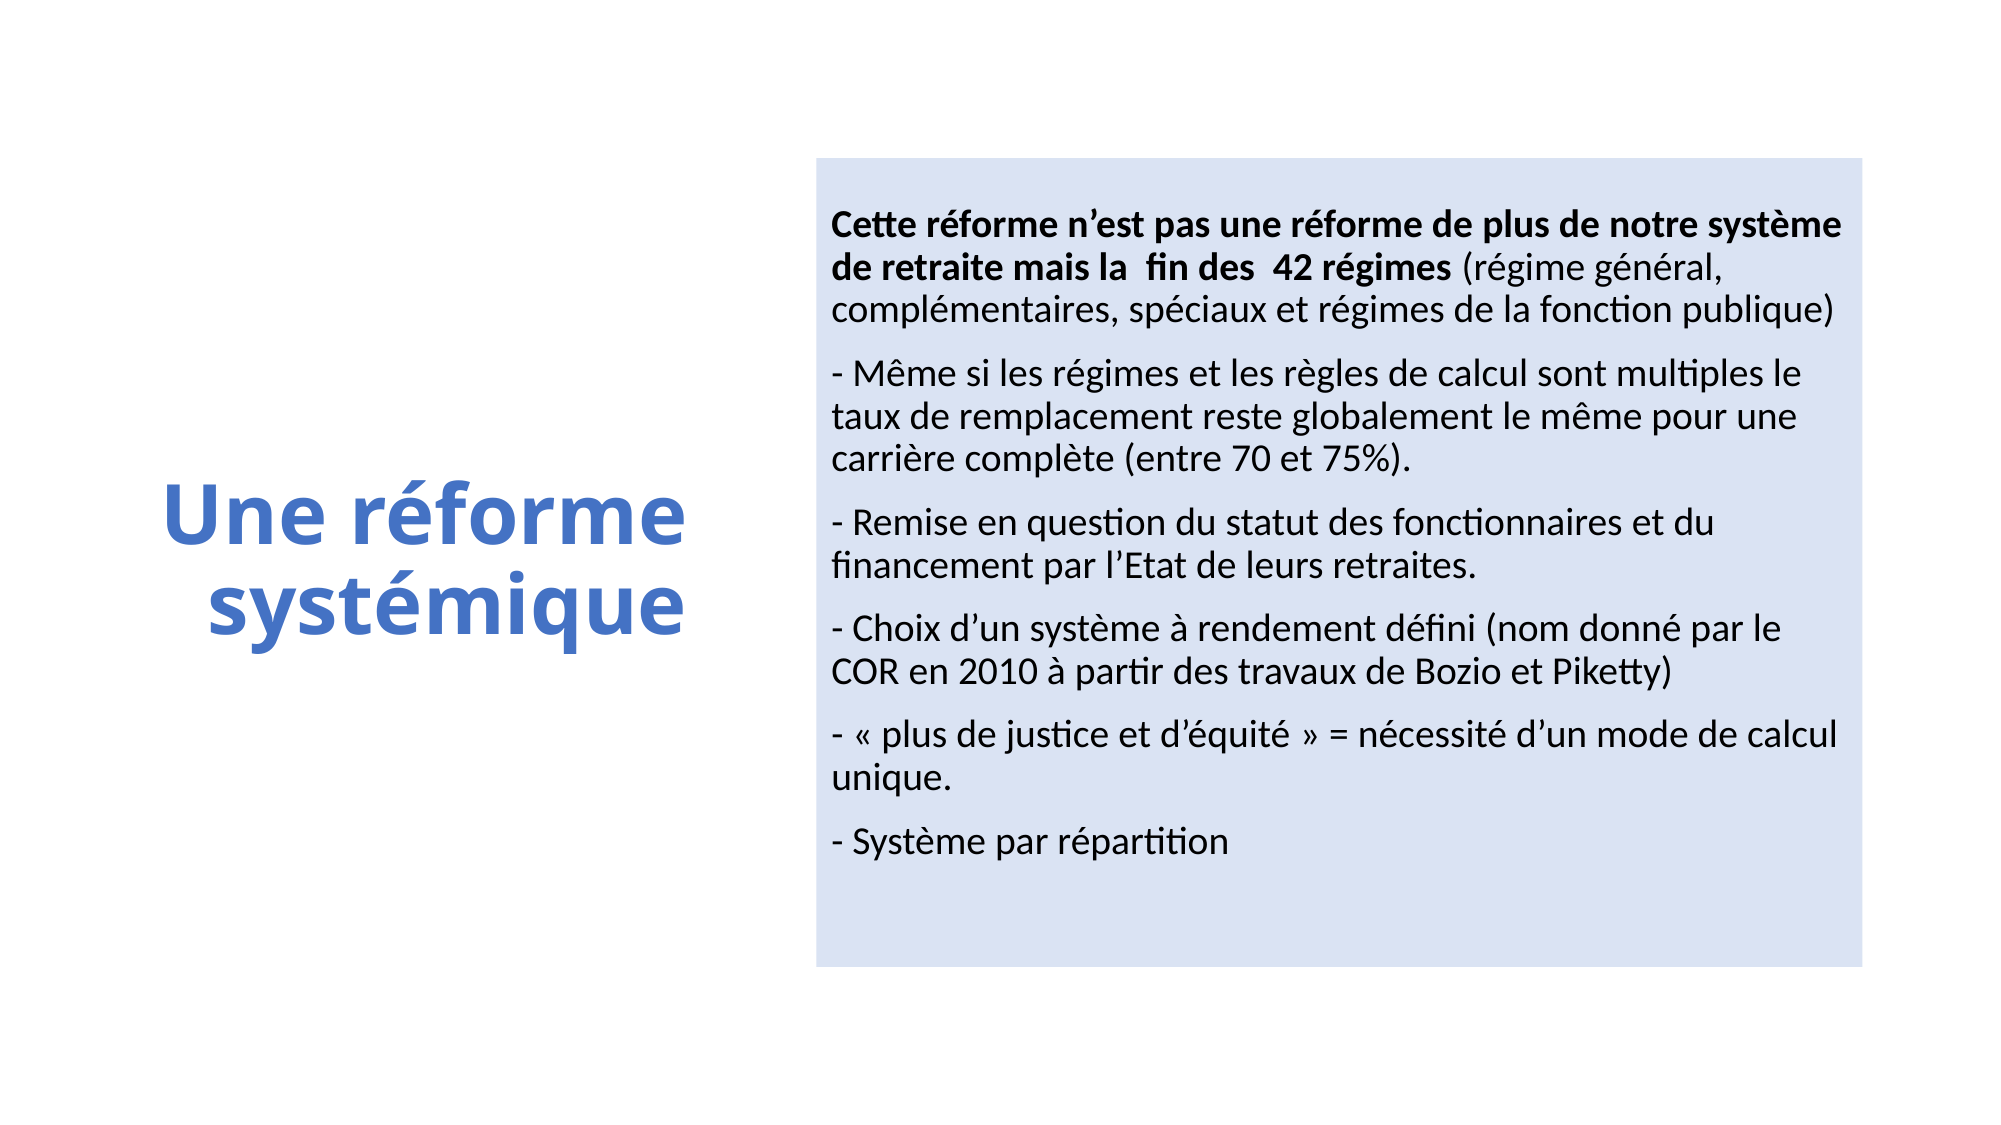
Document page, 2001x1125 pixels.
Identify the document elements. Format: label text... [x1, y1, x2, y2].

list Cette réforme n’est pas une réforme de plus de notre système de retraite mais la fin des 42 régimes (régime général, complémentaires, spéciaux et régimes de la fonction publique) - Même si les régimes et les règles de calcul sont multiples le taux de remplacement reste globalement le même pour une carrière complète (entre 70 et 75%). - Remise en question du statut des fonctionnaires et du financement par l’Etat de leurs retraites. - Choix d’un système à rendement défini (nom donné par le COR en 2010 à partir des travaux de Bozio et Piketty) - « plus de justice et d’équité » = nécessité d’un mode de calcul unique. - Système par répartition [816, 158, 1863, 967]
title Une réforme systémique [137, 158, 711, 967]
